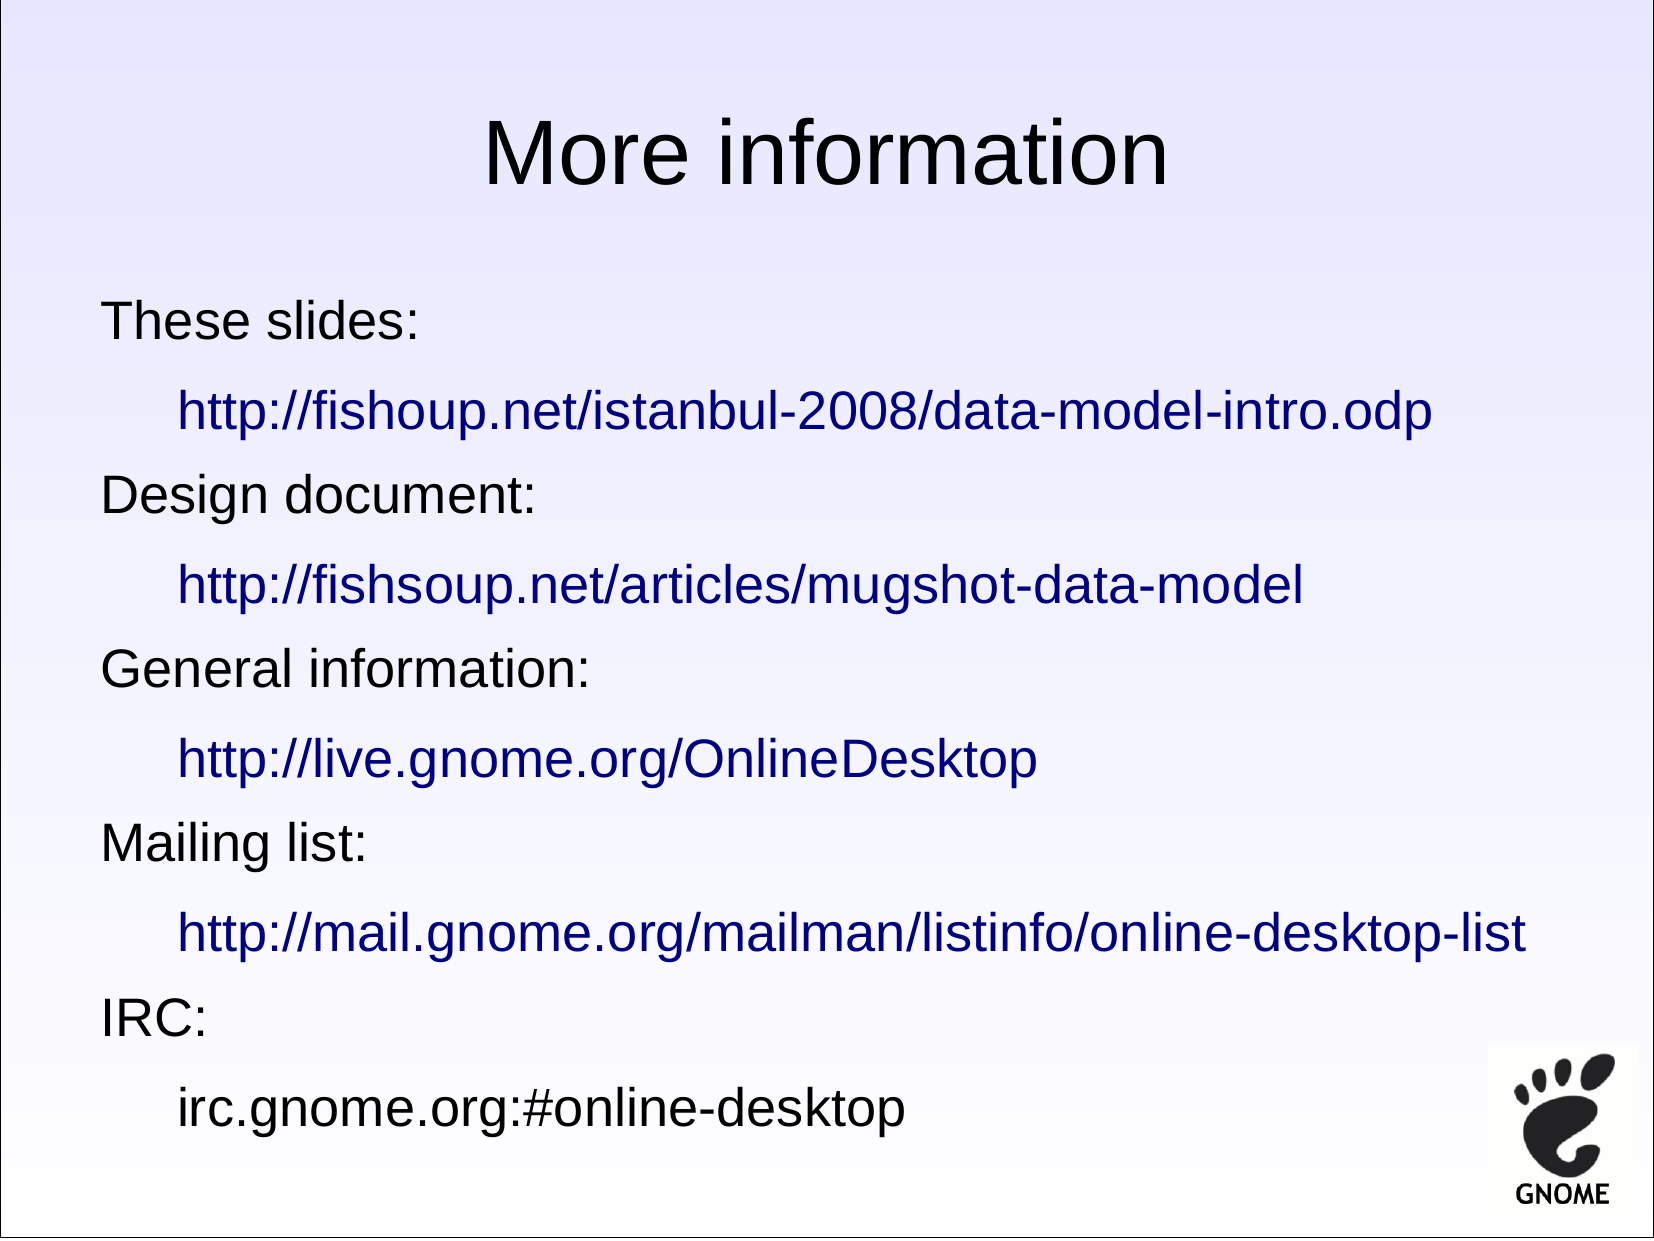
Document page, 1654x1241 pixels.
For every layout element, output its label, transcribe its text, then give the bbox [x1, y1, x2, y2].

list These slides: http://fishoup.net/istanbul-2008/data-model-intro.odp Design document: http://fishsoup.net/articles/mugshot-data-model General information: http://live.gnome.org/OnlineDesktop Mailing list: http://mail.gnome.org/mailman/listinfo/online-desktop-list IRC: irc.gnome.org:#online-desktop [82, 290, 1571, 1138]
title More information [82, 56, 1571, 250]
picture [1488, 1044, 1639, 1216]
